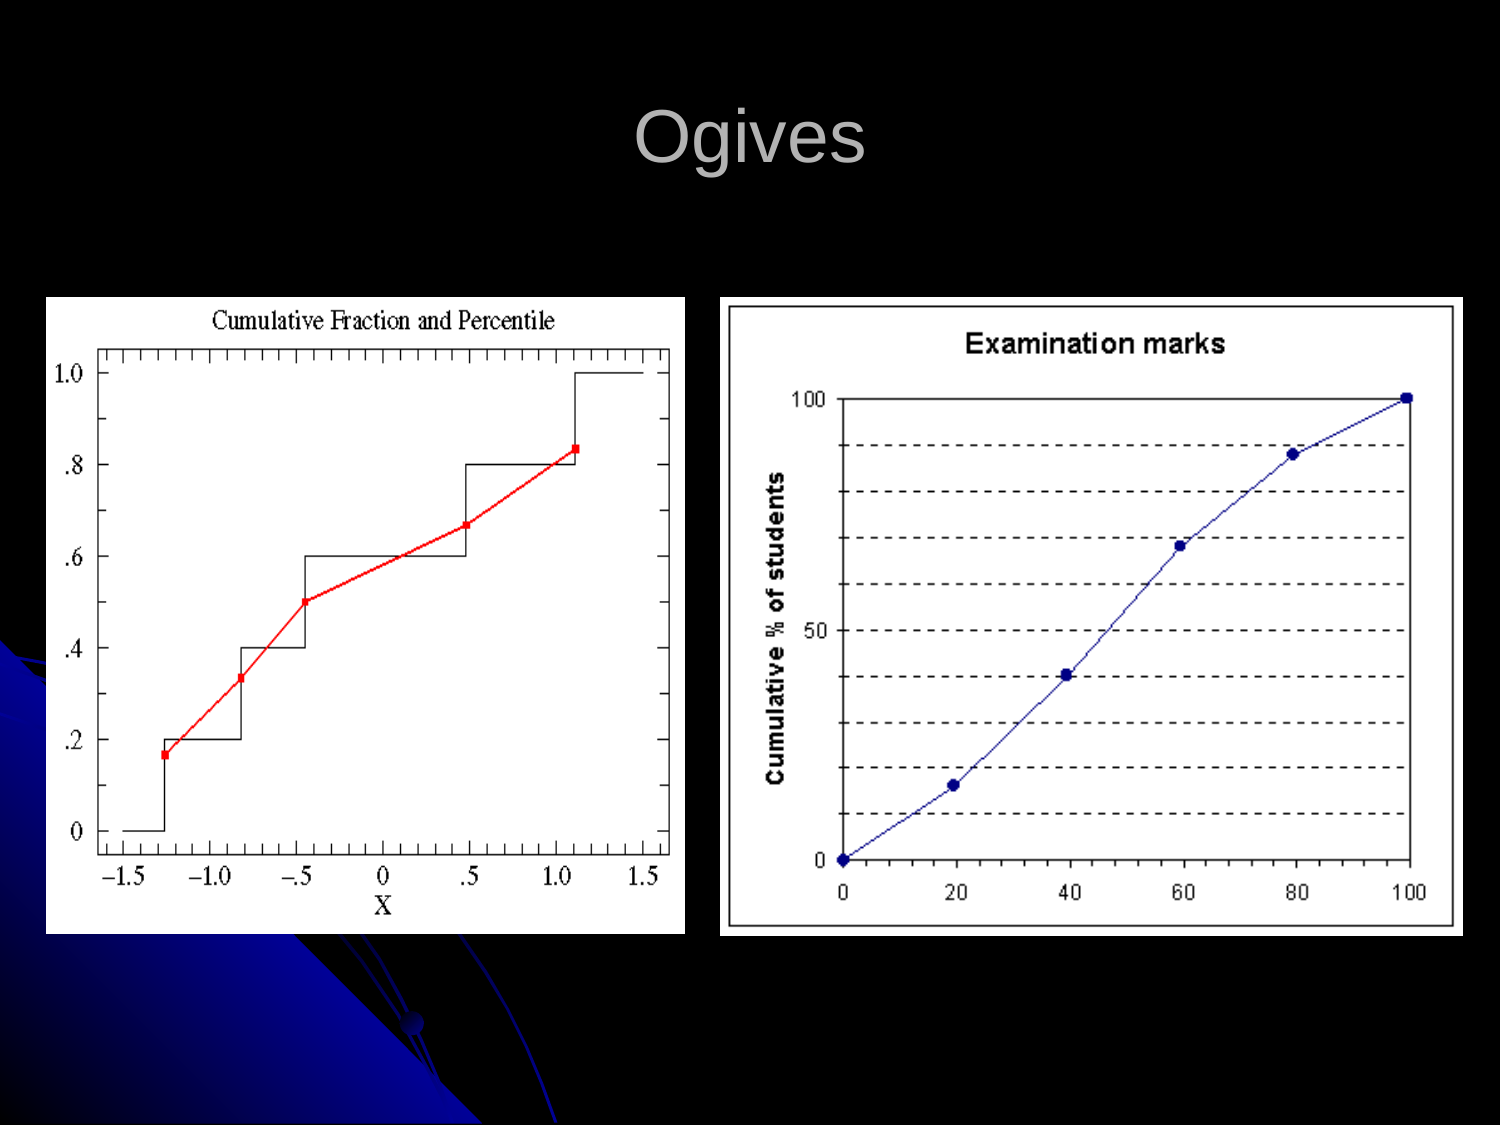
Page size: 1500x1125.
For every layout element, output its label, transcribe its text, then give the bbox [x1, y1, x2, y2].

picture [46, 297, 685, 934]
picture [720, 297, 1463, 936]
title Ogives [75, 45, 1426, 233]
